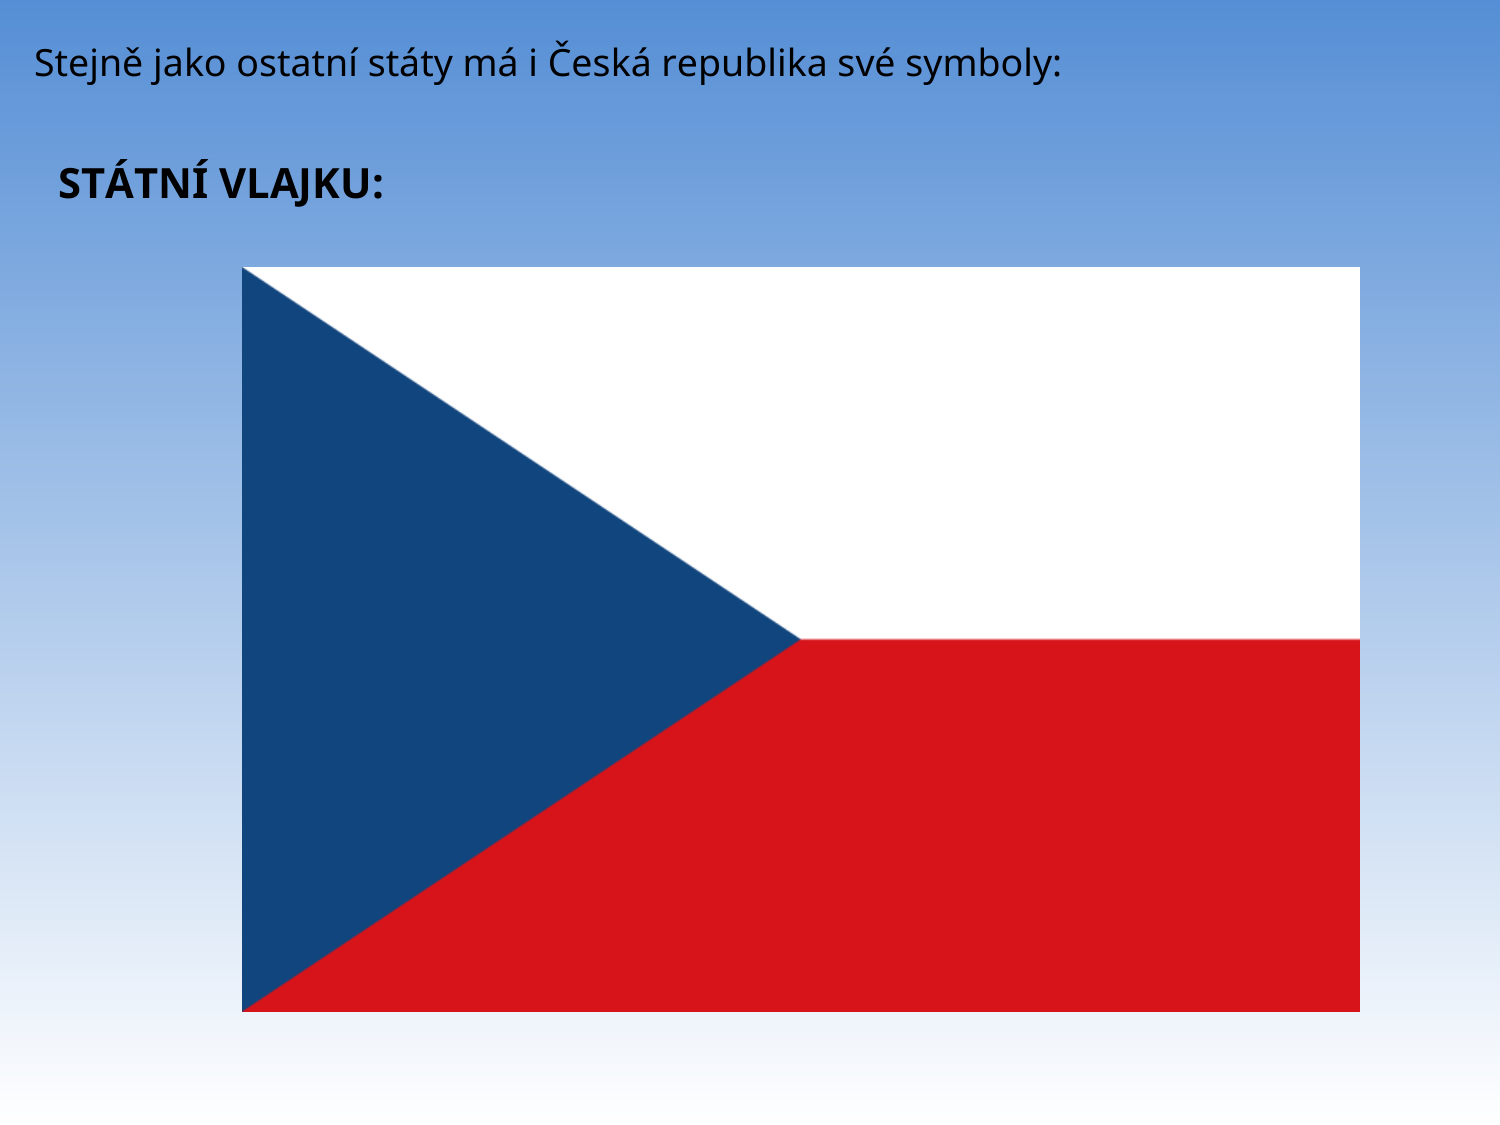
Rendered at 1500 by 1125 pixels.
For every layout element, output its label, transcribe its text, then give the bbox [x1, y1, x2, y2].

picture [242, 267, 1360, 1012]
text_box Stejně jako ostatní státy má i Česká republika své symboly: [19, 30, 1079, 92]
text_box STÁTNÍ VLAJKU: [43, 148, 399, 215]
